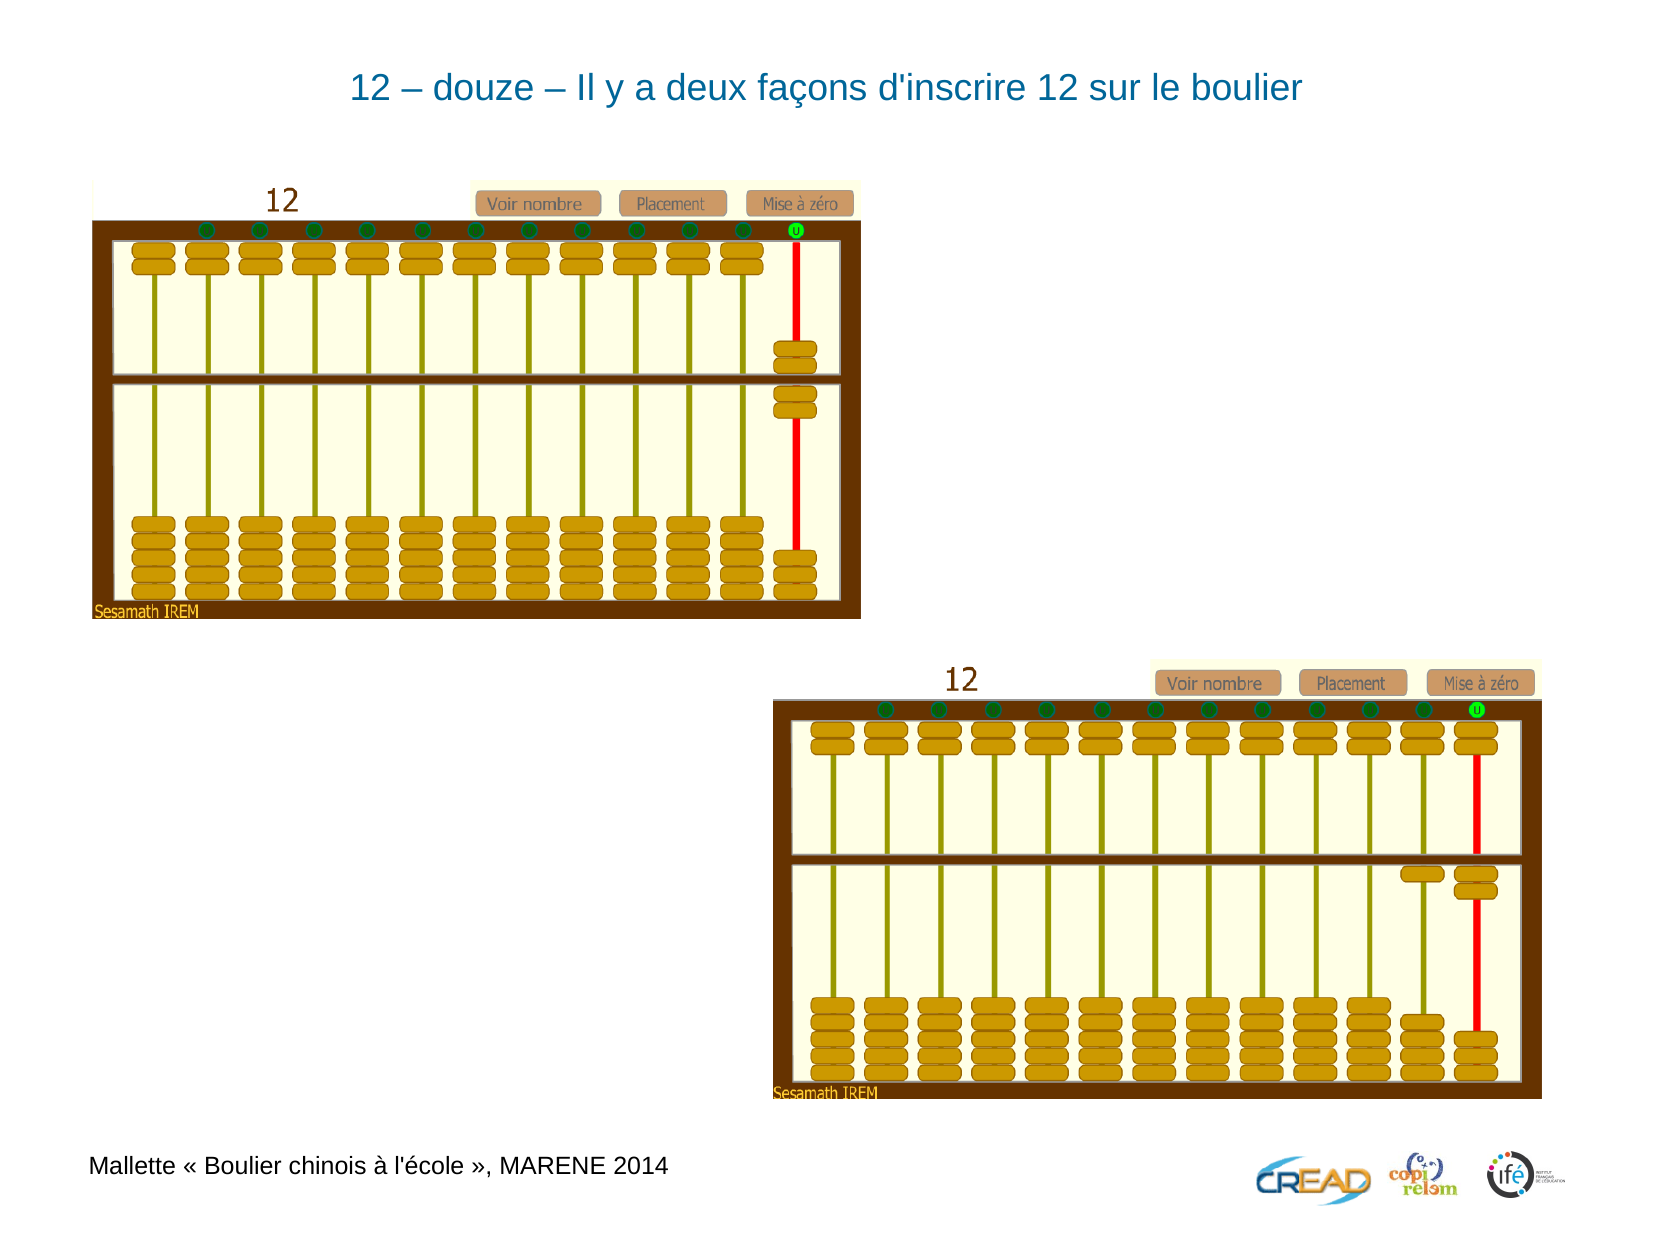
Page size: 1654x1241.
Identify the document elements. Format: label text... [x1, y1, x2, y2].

picture [1387, 1151, 1461, 1197]
picture [773, 659, 1542, 1099]
picture [1251, 1151, 1377, 1211]
picture [92, 179, 861, 619]
picture [1487, 1151, 1565, 1198]
text_box 12 – douze – Il y a deux façons d'inscrire 12 sur le boulier [334, 59, 1477, 116]
